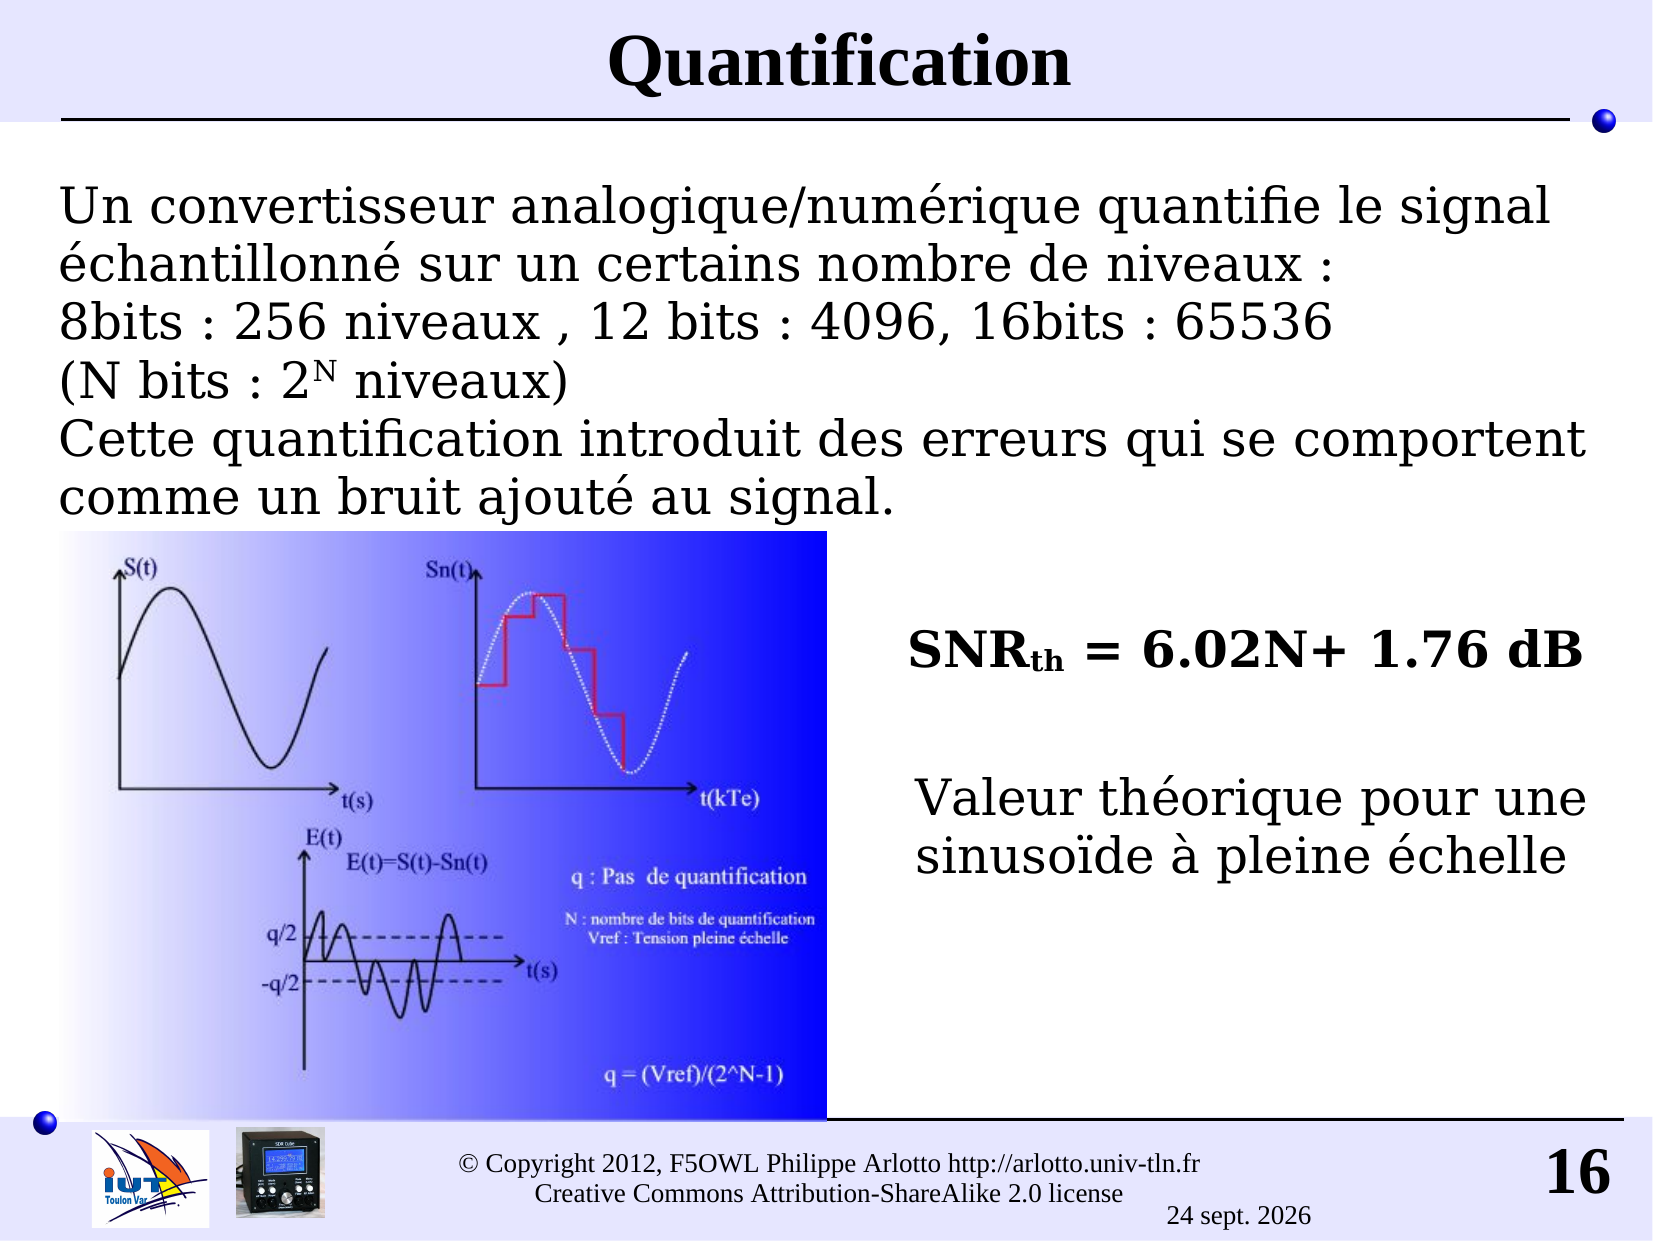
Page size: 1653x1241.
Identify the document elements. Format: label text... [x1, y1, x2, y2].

title Quantification [95, 11, 1585, 110]
text_box Valeur théorique pour une sinusoïde à pleine échelle [915, 769, 1589, 886]
text_box Un convertisseur analogique/numérique quantifie le signal échantillonné sur un certains nombre de niveaux : 8bits : 256 niveaux , 12 bits : 4096, 16bits : 65536 (N bits : 2N niveaux) Cette quantification introduit des erreurs qui se comportent comme un bruit ajouté au signal. [59, 177, 1589, 529]
picture [59, 531, 827, 1123]
text_box SNRth = 6.02N+ 1.76 dB [907, 620, 1586, 696]
picture [236, 1127, 325, 1218]
